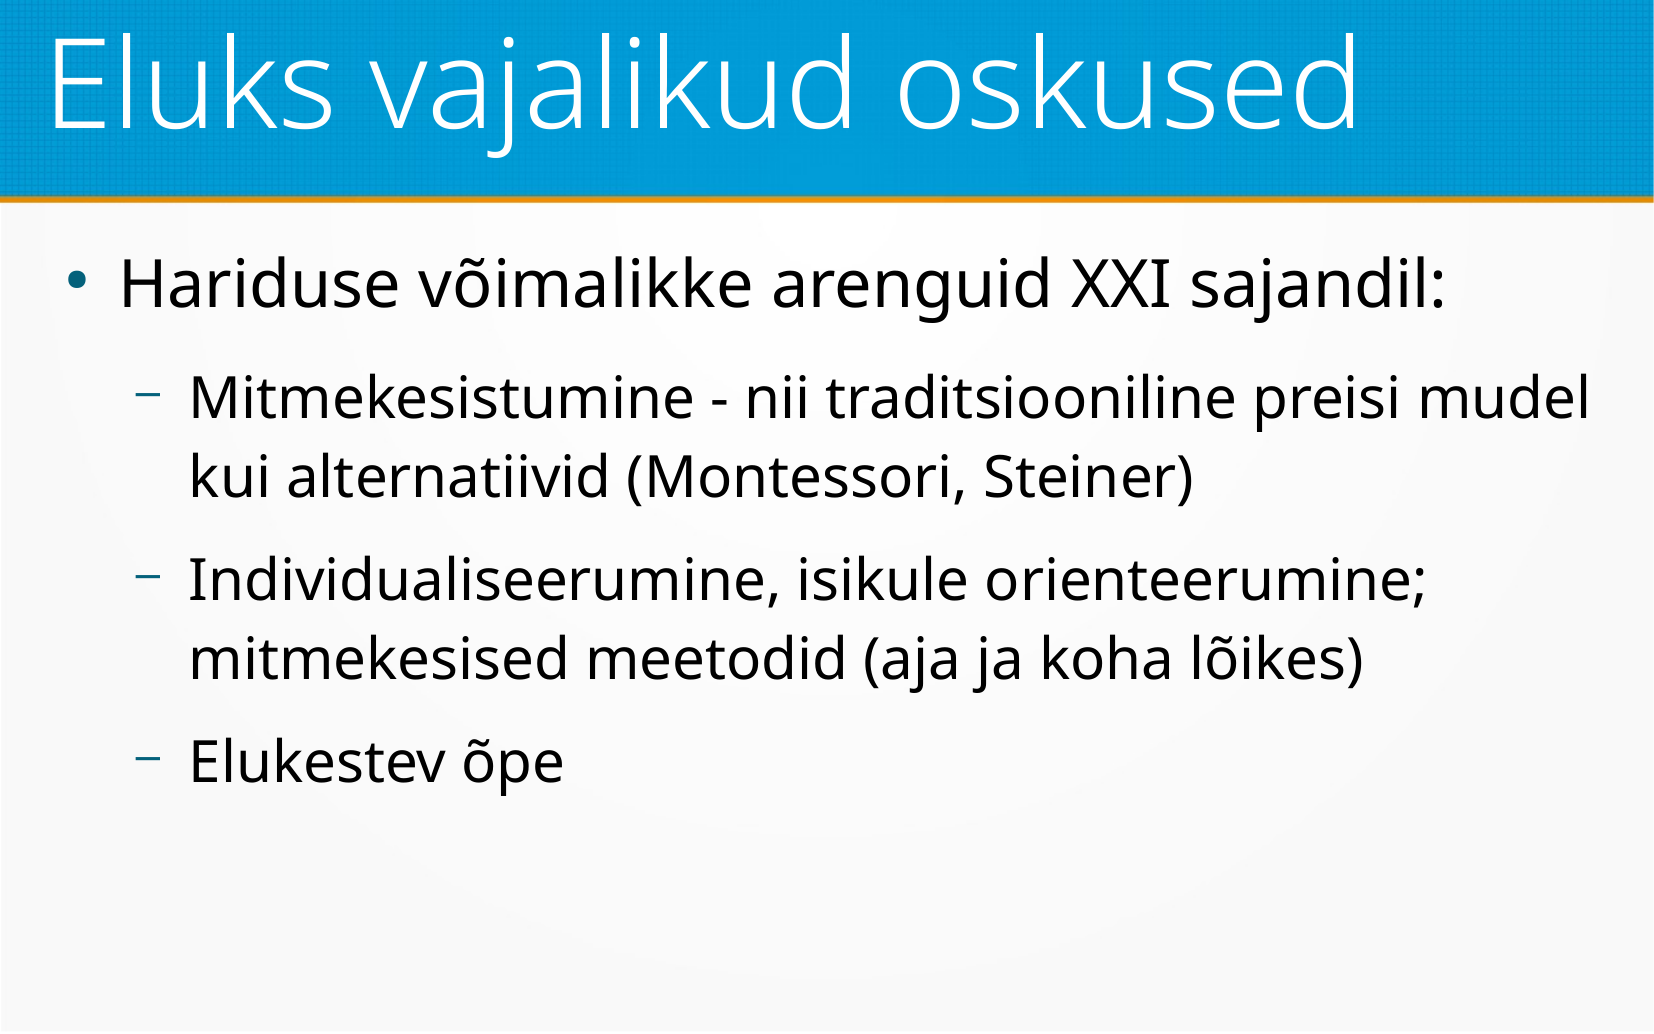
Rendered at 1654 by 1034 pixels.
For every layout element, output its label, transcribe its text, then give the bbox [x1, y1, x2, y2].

list Hariduse võimalikke arenguid XXI sajandil: Mitmekesistumine - nii traditsiooniline preisi mudel kui alternatiivid (Montessori, Steiner) Individualiseerumine, isikule orienteerumine; mitmekesised meetodid (aja ja koha lõikes) Elukestev õpe [47, 236, 1607, 1002]
title Eluks vajalikud oskused [43, 0, 1619, 166]
picture [0, 195, 1654, 1034]
